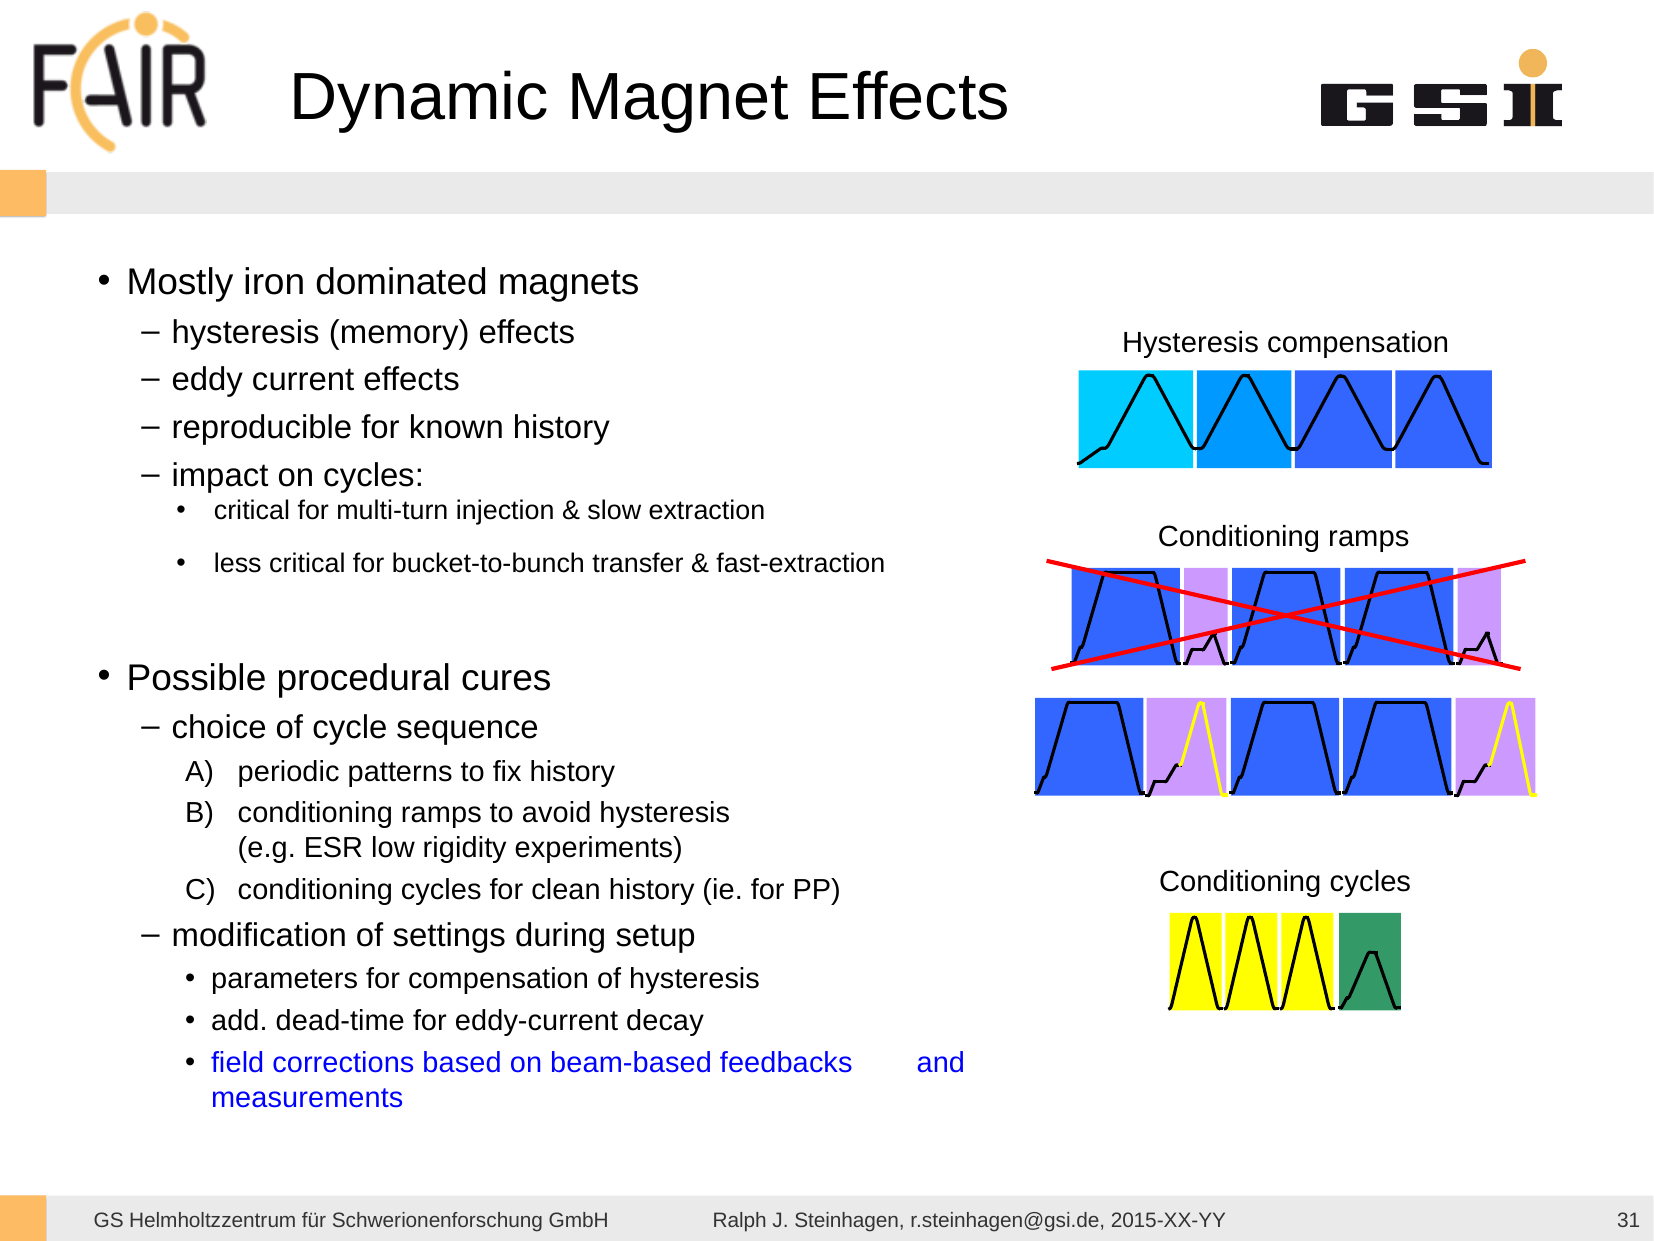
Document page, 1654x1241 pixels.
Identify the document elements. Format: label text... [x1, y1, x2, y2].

text_box [1196, 370, 1292, 447]
text_box [1294, 378, 1392, 469]
text_box [1079, 645, 1180, 666]
text_box [1257, 574, 1320, 613]
text_box [1232, 606, 1251, 625]
text_box [1374, 574, 1427, 593]
text_box [1078, 377, 1194, 469]
text_box [1460, 706, 1529, 796]
text_box [1344, 567, 1454, 599]
text_box [1363, 586, 1444, 649]
text_box [1395, 370, 1492, 469]
text_box [1184, 636, 1209, 662]
text_box [1466, 638, 1494, 660]
text_box [1339, 912, 1401, 1006]
picture [33, 10, 207, 155]
text_box [1230, 697, 1340, 791]
text_box [1232, 618, 1341, 666]
list Mostly iron dominated magnets hysteresis (memory) effects eddy current effects reproducible for known history impact on cycles: critical for multi-turn injection & slow extraction less critical for bucket-to-bunch transfer & fast-extraction Possible procedural cures choice of cycle sequence periodic patterns to fix history conditioning ramps to avoid hysteresis (e.g. ESR low rigidity experiments) conditioning cycles for clean history (ie. for PP) modification of settings during setup parameters for compensation of hysteresis add. dead-time for eddy-current decay field corrections based on beam-based feedbacks and measurements [82, 249, 1008, 1158]
text_box [1230, 704, 1340, 796]
text_box [1457, 569, 1501, 662]
text_box [1196, 378, 1292, 469]
text_box [1225, 912, 1278, 1007]
text_box [1253, 611, 1274, 620]
text_box [1226, 921, 1274, 1011]
text_box [1184, 595, 1228, 636]
text_box [1151, 706, 1220, 796]
text_box [1344, 632, 1357, 661]
text_box [1339, 954, 1401, 1011]
text_box [1088, 567, 1180, 588]
text_box [1281, 912, 1334, 1007]
text_box [1232, 628, 1246, 661]
text_box [1433, 580, 1454, 651]
text_box [1171, 920, 1218, 1011]
text_box Hysteresis compensation [1107, 315, 1465, 366]
text_box [1460, 659, 1493, 666]
text_box Conditioning cycles [1144, 854, 1427, 905]
text_box [1035, 697, 1144, 791]
text_box [1174, 643, 1180, 661]
text_box [1161, 590, 1180, 638]
picture [1319, 46, 1564, 129]
text_box [1232, 567, 1341, 605]
text_box [1344, 636, 1454, 666]
text_box [1344, 600, 1367, 629]
text_box [1343, 697, 1452, 791]
text_box [1035, 704, 1144, 796]
text_box Conditioning ramps [1143, 509, 1425, 560]
text_box [1146, 697, 1227, 794]
text_box [1071, 569, 1101, 661]
text_box [1457, 567, 1484, 574]
text_box [1184, 567, 1228, 599]
text_box [1078, 370, 1194, 461]
text_box [1119, 574, 1155, 583]
text_box [1282, 921, 1330, 1011]
text_box [1078, 577, 1168, 660]
text_box [1455, 697, 1536, 794]
text_box [1343, 704, 1452, 796]
text_box [1331, 629, 1341, 662]
text_box [1294, 370, 1392, 448]
title Dynamic Magnet Effects [239, 23, 1301, 162]
text_box [1298, 610, 1325, 622]
text_box [1169, 912, 1222, 1007]
text_box [1187, 639, 1223, 666]
text_box [1326, 606, 1341, 625]
text_box [1217, 632, 1228, 662]
